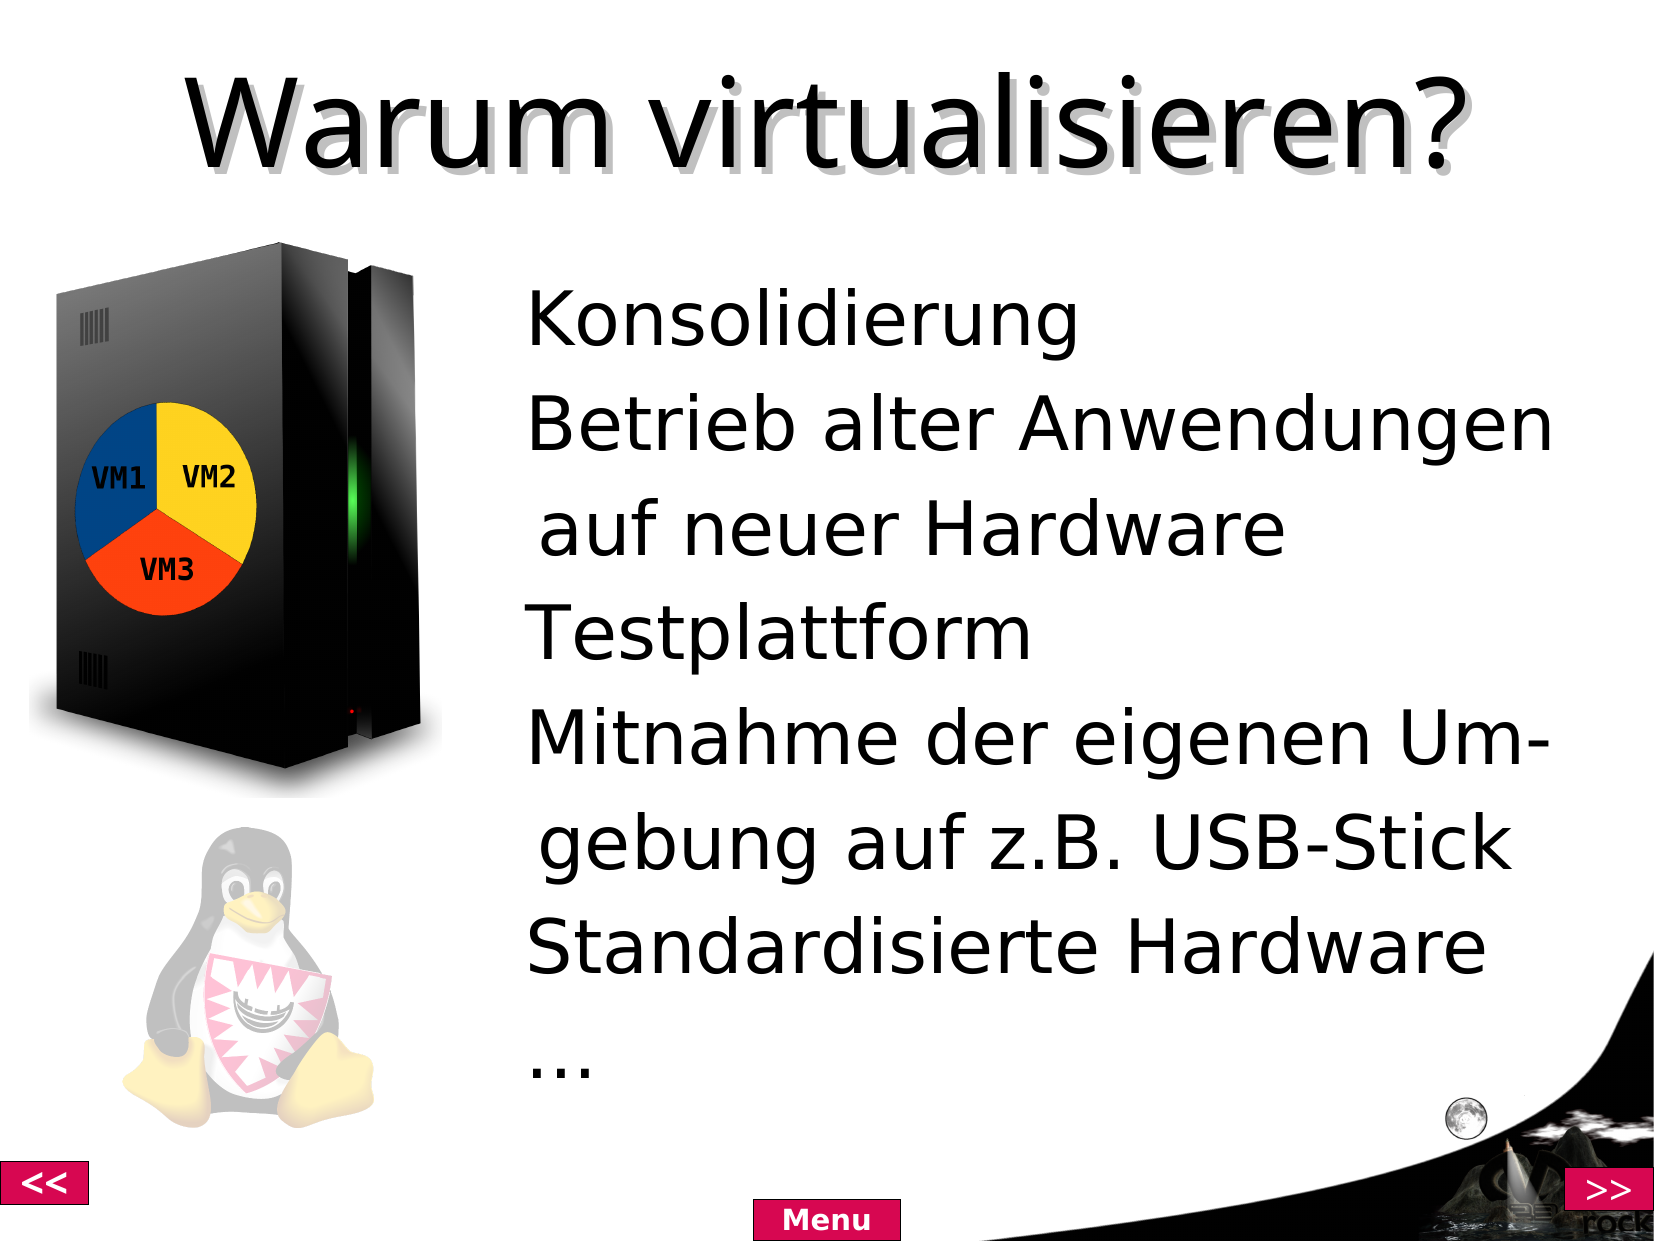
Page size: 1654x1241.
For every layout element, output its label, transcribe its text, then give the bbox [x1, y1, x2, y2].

picture [122, 827, 374, 1128]
text_box Warum virtualisieren? [0, 33, 1654, 185]
picture [29, 228, 442, 798]
text_box Konsolidierung Betrieb alter Anwendungen auf neuer Hardware Testplattform Mitnahme der eigenen Um- gebung auf z.B. USB-Stick Standardisierte Hardware ... [501, 258, 1595, 1080]
picture [961, 948, 1654, 1241]
